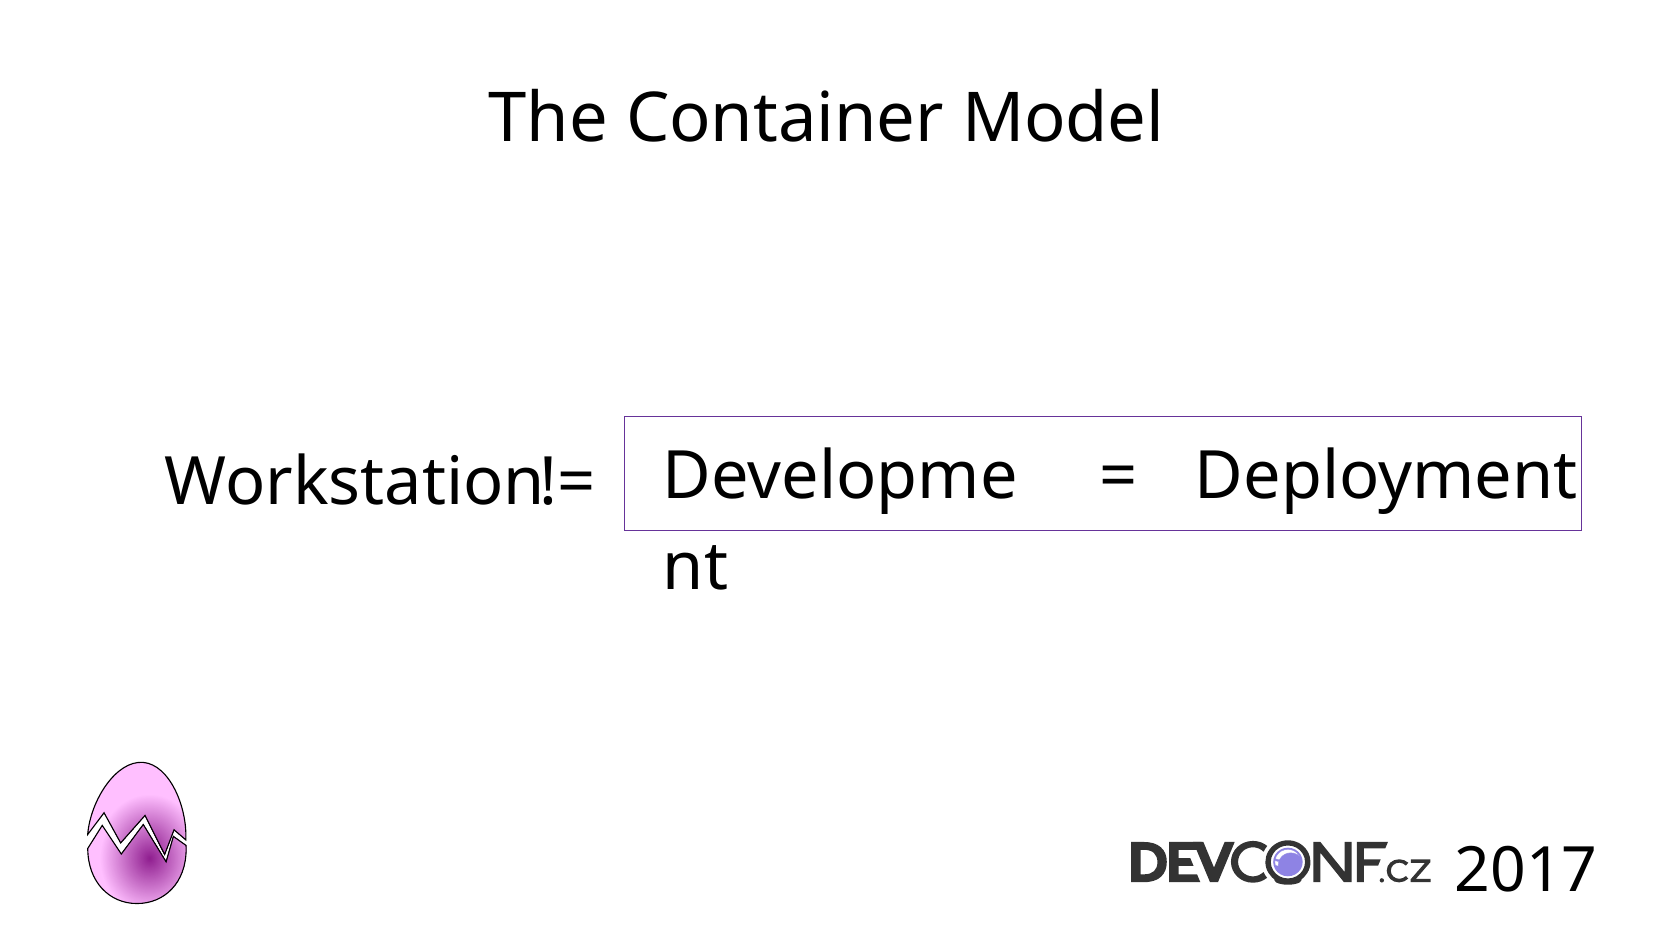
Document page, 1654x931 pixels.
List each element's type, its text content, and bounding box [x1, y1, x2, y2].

text_box Development [648, 420, 1068, 520]
title The Container Model [82, 37, 1571, 193]
text_box = [1085, 420, 1161, 520]
text_box != [525, 425, 616, 526]
text_box Deployment [1180, 420, 1566, 520]
text_box Workstation [150, 425, 525, 526]
